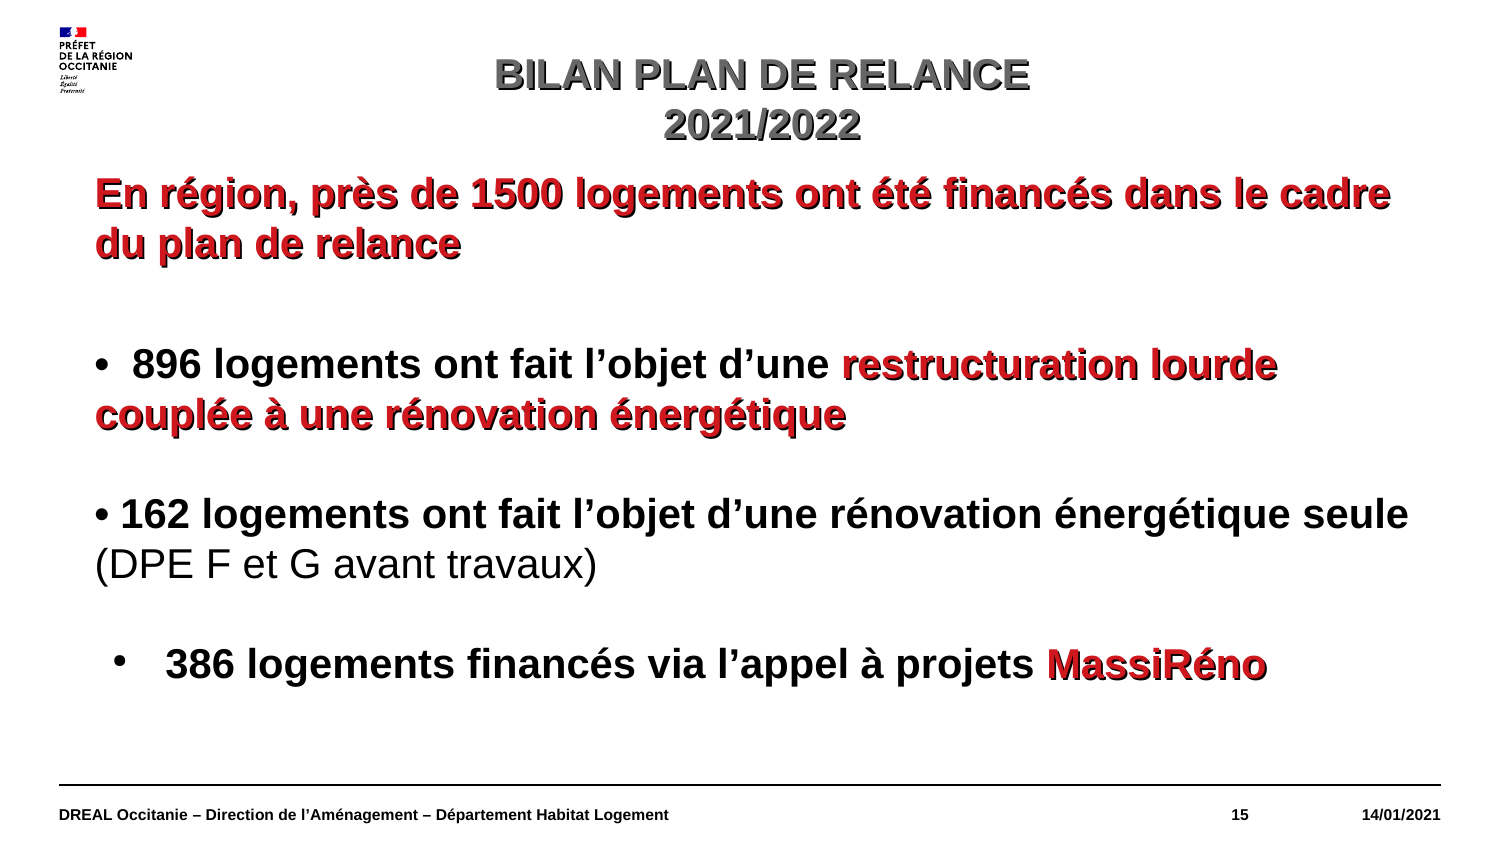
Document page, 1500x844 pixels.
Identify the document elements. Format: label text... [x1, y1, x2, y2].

list En région, près de 1500 logements ont été financés dans le cadre du plan de relance • 896 logements ont fait l’objet d’une restructuration lourde couplée à une rénovation énergétique • 162 logements ont fait l’objet d’une rénovation énergétique seule (DPE F et G avant travaux) 386 logements financés via l’appel à projets MassiRéno . [94, 118, 1418, 756]
title BILAN PLAN DE RELANCE 2021/2022 [413, 47, 1111, 118]
footer DREAL Occitanie – Direction de l’Aménagement – Département Habitat Logement [59, 784, 1027, 844]
slide_number 14/01/2021 [1249, 784, 1441, 844]
slide_number <numéro> [1027, 784, 1249, 844]
